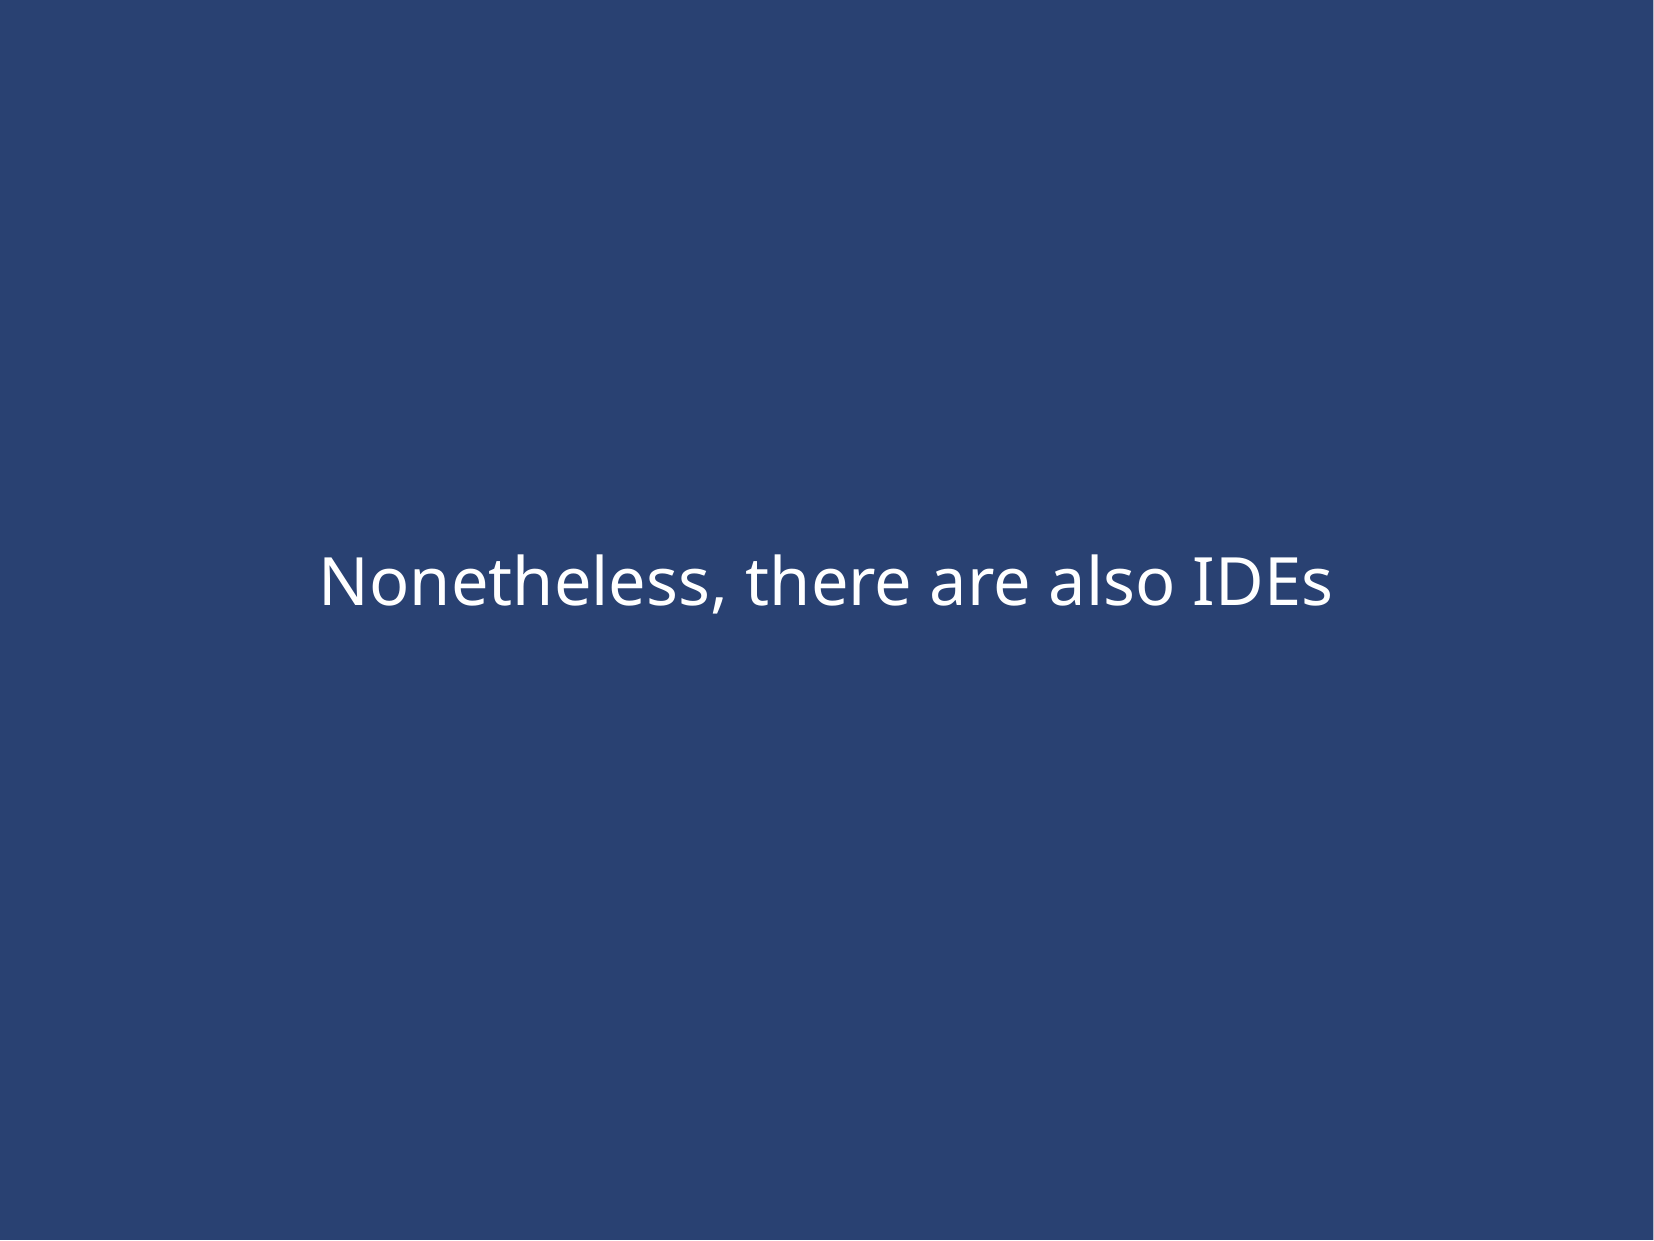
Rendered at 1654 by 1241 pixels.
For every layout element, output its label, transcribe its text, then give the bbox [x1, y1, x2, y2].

subtitle Nonetheless, there are also IDEs [82, 56, 1571, 1102]
